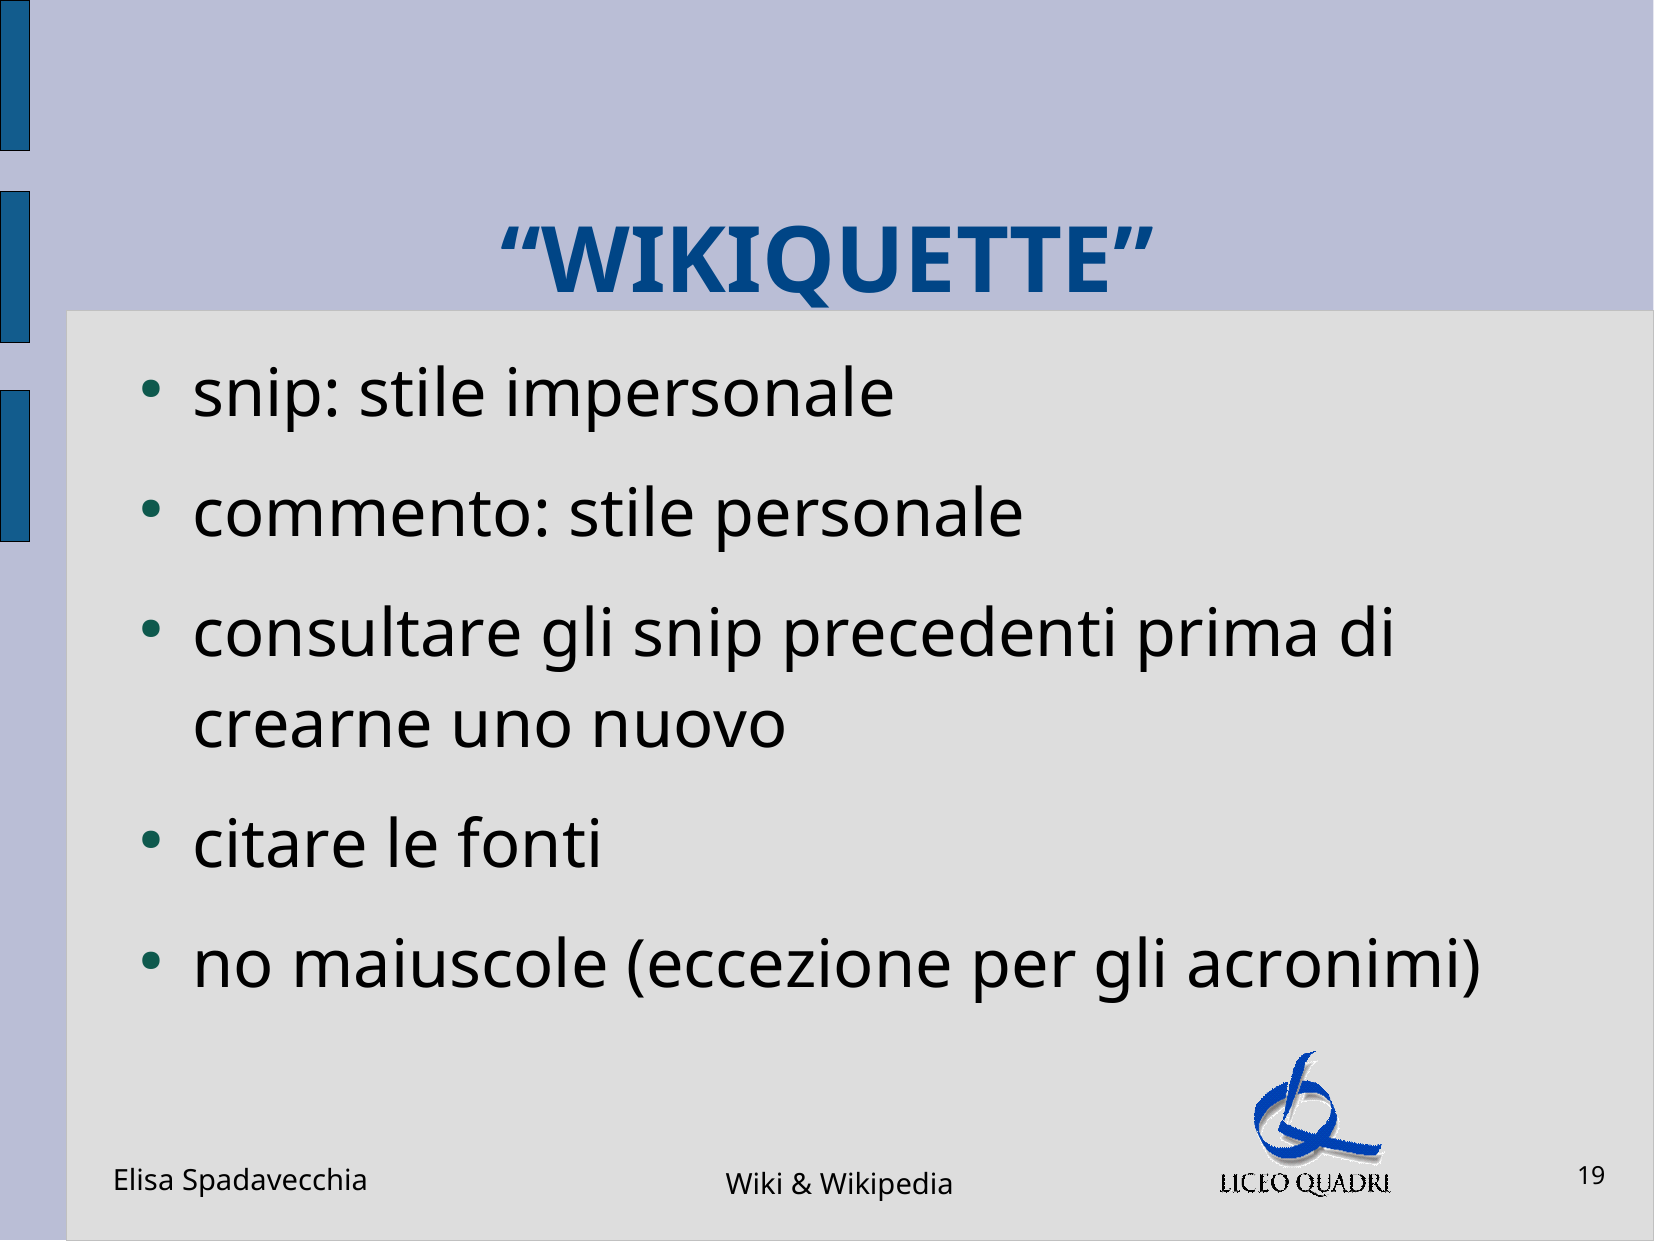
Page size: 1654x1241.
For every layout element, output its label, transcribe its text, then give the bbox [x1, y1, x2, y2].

text_box Wiki & Wikipedia [533, 1157, 1146, 1241]
list snip: stile impersonale commento: stile personale consultare gli snip precedenti prima di crearne uno nuovo citare le fonti no maiuscole (eccezione per gli acronimi) [121, 344, 1534, 1127]
picture [1216, 1051, 1394, 1199]
text_box Elisa Spadavecchia [97, 1154, 632, 1237]
title “WIKIQUETTE” [121, 91, 1534, 299]
text_box <numero> [1529, 1151, 1654, 1194]
